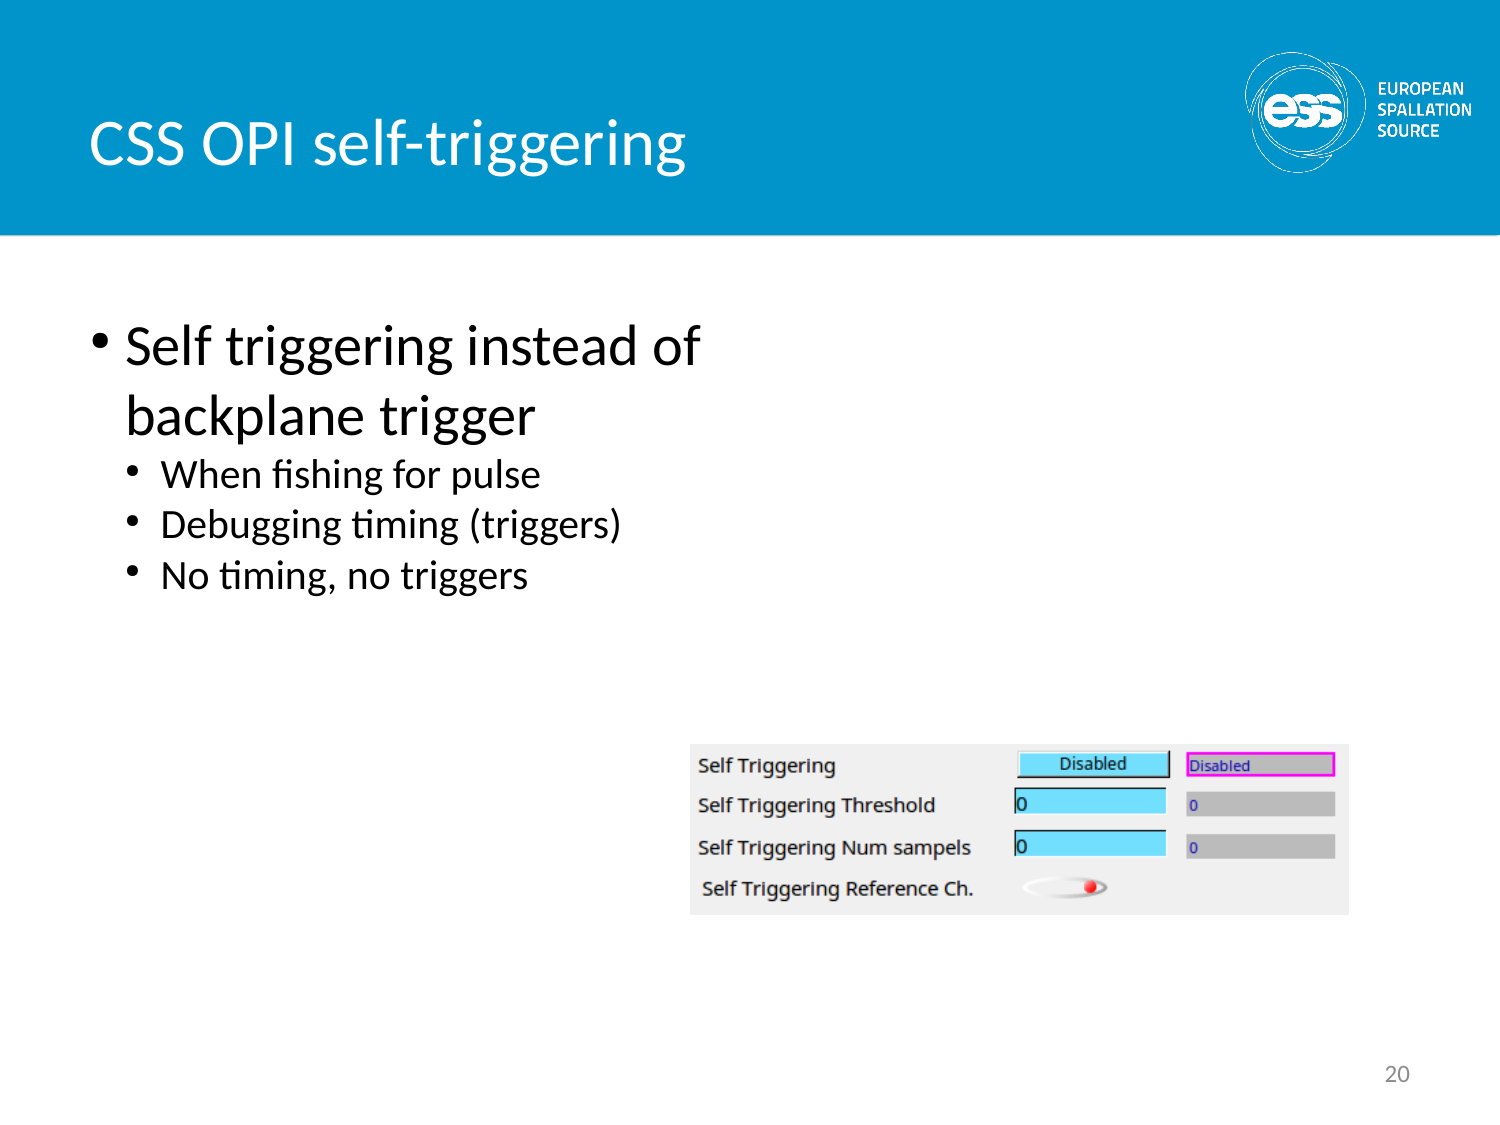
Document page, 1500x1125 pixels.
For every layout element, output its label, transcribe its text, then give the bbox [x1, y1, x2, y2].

picture [1398, 109, 1406, 115]
text_box CSS OPI self-triggering [75, 45, 1246, 233]
picture [1423, 83, 1430, 94]
text_box <number> [1074, 1042, 1425, 1103]
picture [1436, 104, 1444, 115]
picture [1432, 125, 1438, 136]
picture [1379, 83, 1385, 94]
picture [690, 744, 1349, 916]
picture [1454, 83, 1458, 94]
picture [1409, 104, 1415, 115]
text_box Self triggering instead of backplane trigger When fishing for pulse Debugging timing (triggers) No timing, no triggers [75, 254, 796, 1081]
picture [1264, 94, 1342, 127]
picture [1418, 104, 1423, 115]
picture [1443, 86, 1450, 93]
picture [1400, 83, 1407, 94]
picture [1389, 104, 1393, 115]
picture [1422, 125, 1428, 134]
